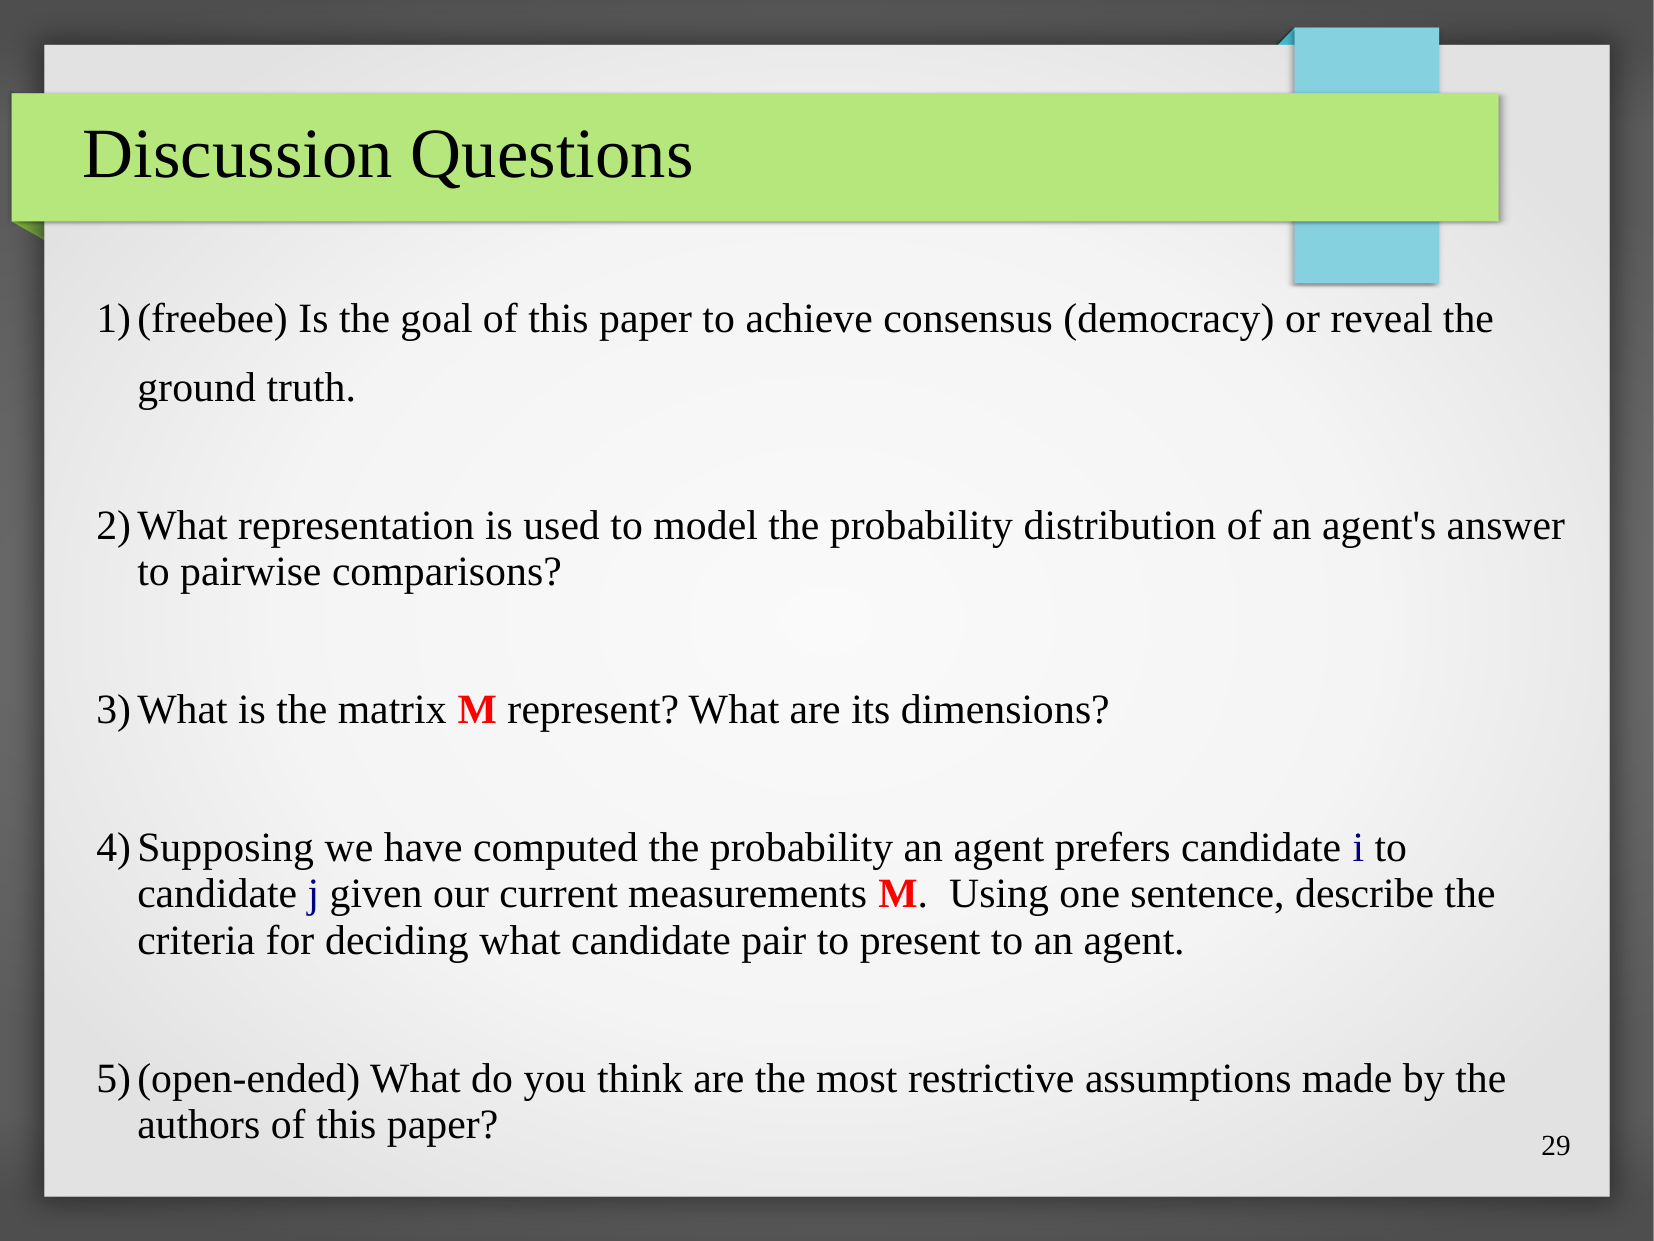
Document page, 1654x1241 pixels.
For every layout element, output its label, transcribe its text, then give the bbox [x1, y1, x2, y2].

list (freebee) Is the goal of this paper to achieve consensus (democracy) or reveal the ground truth. What representation is used to model the probability distribution of an agent's answer to pairwise comparisons? What is the matrix M represent? What are its dimensions? Supposing we have computed the probability an agent prefers candidate i to candidate j given our current measurements M. Using one sentence, describe the criteria for deciding what candidate pair to present to an agent. (open-ended) What do you think are the most restrictive assumptions made by the authors of this paper? [82, 295, 1571, 1156]
title Discussion Questions [82, 94, 1264, 213]
picture [0, 0, 1654, 1241]
